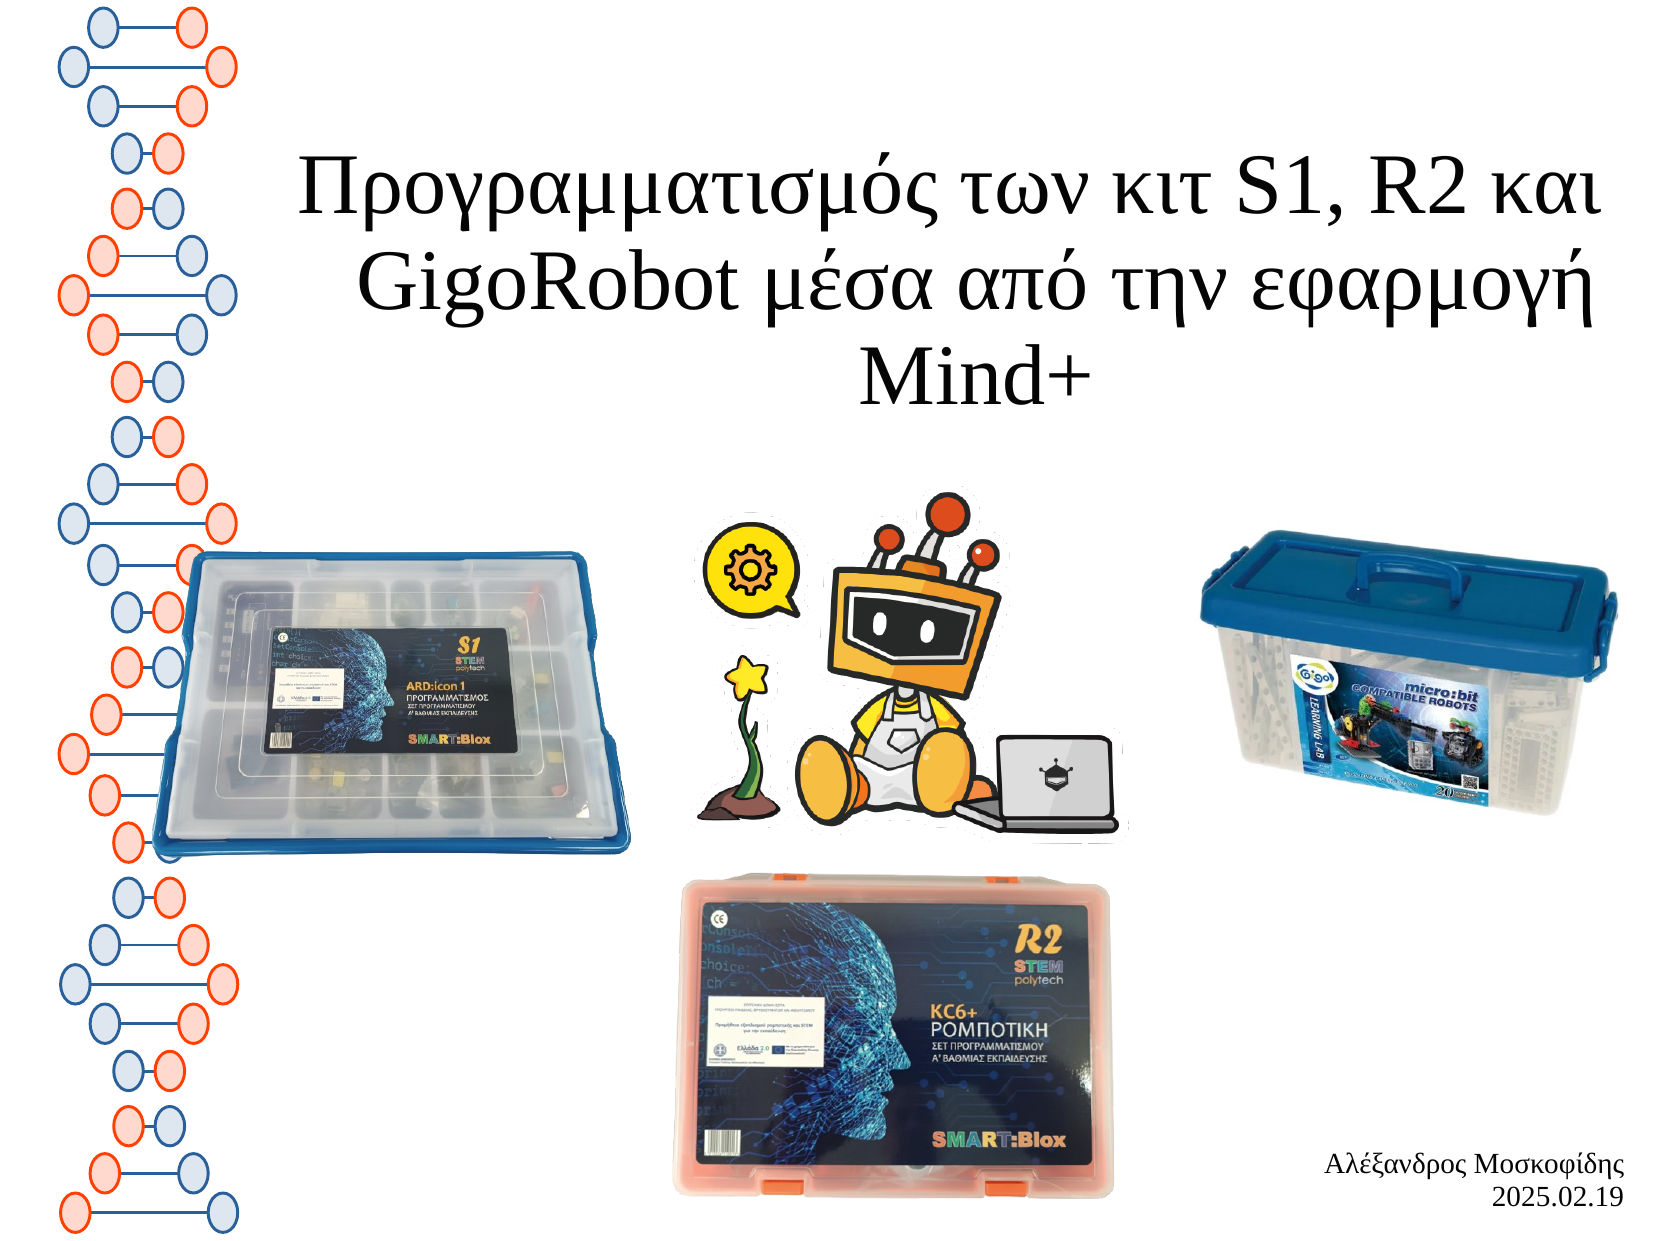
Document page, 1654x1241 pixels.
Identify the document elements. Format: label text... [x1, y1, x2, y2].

picture [668, 865, 1121, 1206]
picture [1191, 521, 1627, 824]
list Αλέξανδρος Μοσκοφίδης 2025.02.19 [1136, 1147, 1625, 1213]
picture [688, 483, 1129, 844]
picture [144, 536, 637, 859]
title Προγραμματισμός των κιτ S1, R2 και GigoRobot μέσα από την εφαρμογή Mind+ [162, 23, 1651, 537]
